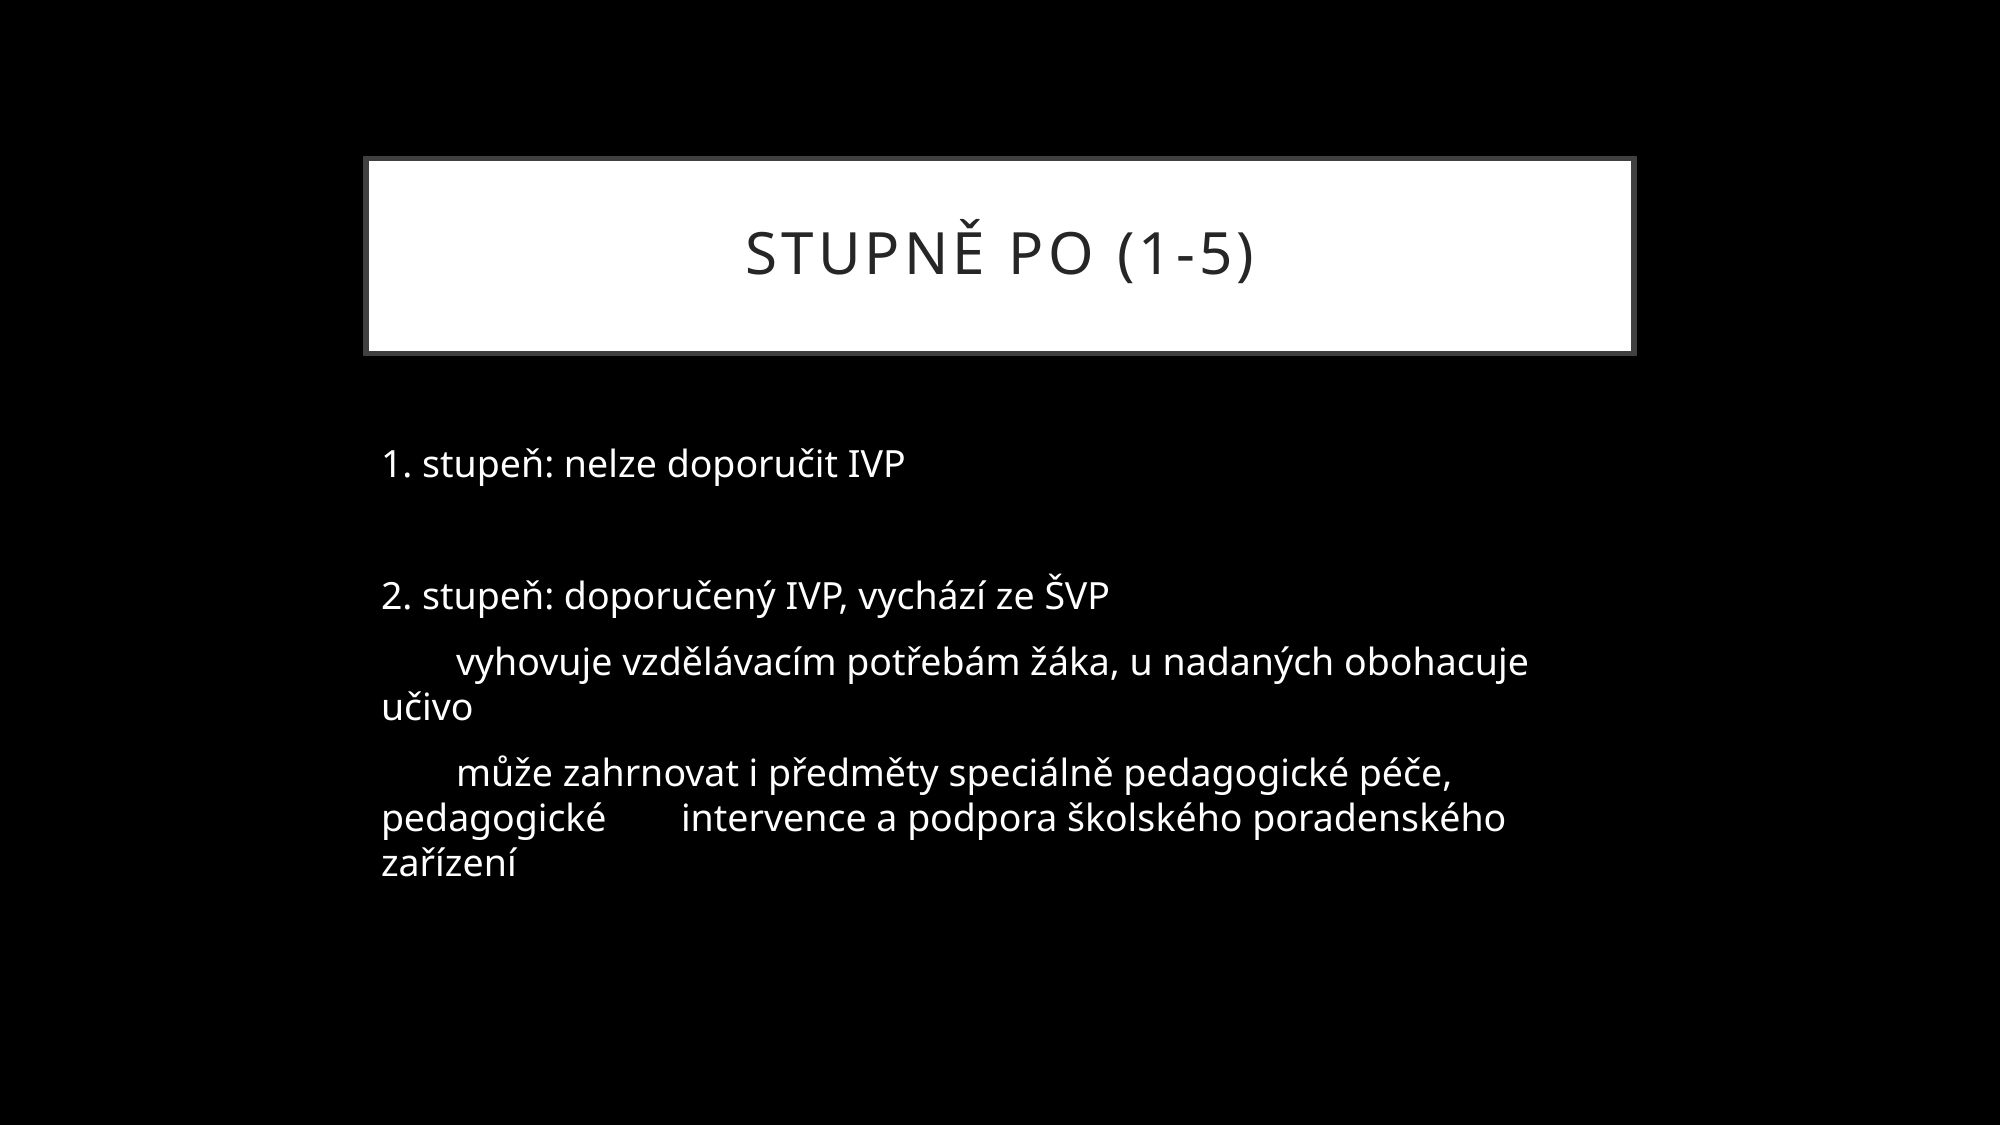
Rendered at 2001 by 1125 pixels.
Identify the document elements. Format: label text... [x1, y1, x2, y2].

title Stupně po (1-5) [366, 158, 1634, 354]
list 1. stupeň: nelze doporučit IVP 2. stupeň: doporučený IVP, vychází ze ŠVP vyhovuje vzdělávacím potřebám žáka, u nadaných obohacuje učivo může zahrnovat i předměty speciálně pedagogické péče, pedagogické intervence a podpora školského poradenského zařízení [366, 432, 1634, 942]
